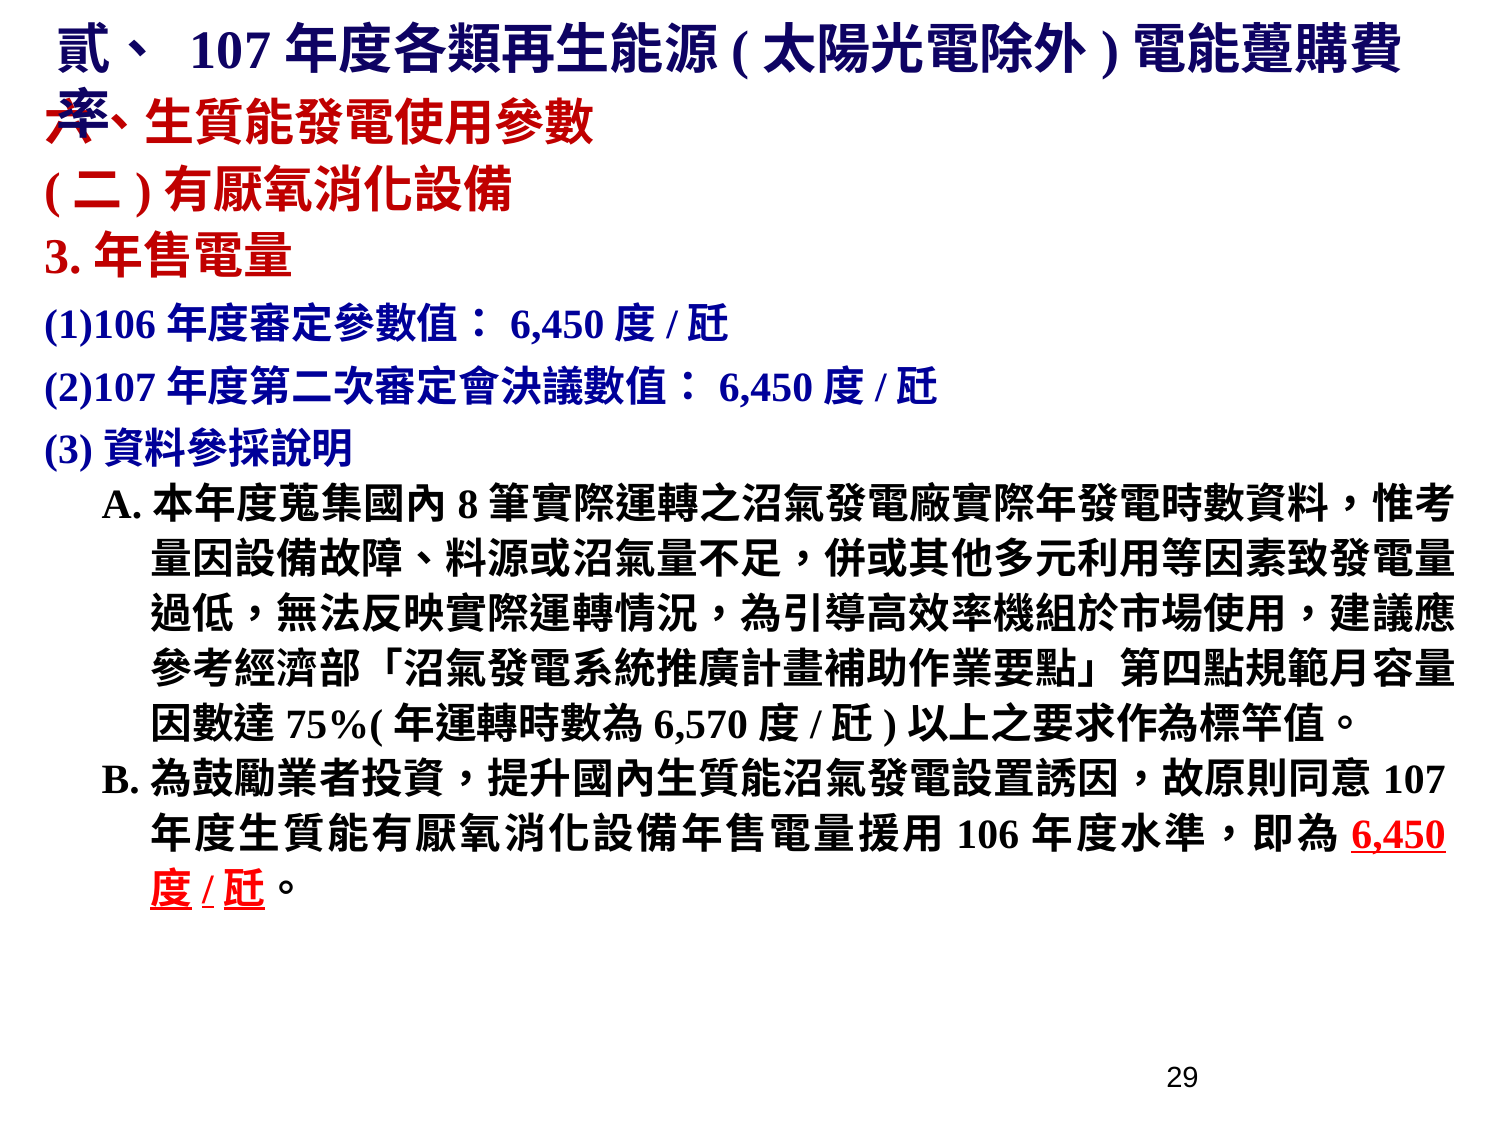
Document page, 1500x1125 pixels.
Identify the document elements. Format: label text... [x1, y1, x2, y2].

text_box 六、生質能發電使用參數 (二)有厭氧消化設備 3.年售電量 (1)106年度審定參數值：6,450度/瓩 (2)107年度第二次審定會決議數值：6,450度/瓩 (3)資料參採說明 A.本年度蒐集國內8筆實際運轉之沼氣發電廠實際年發電時數資料，惟考量因設備故障、料源或沼氣量不足，併或其他多元利用等因素致發電量過低，無法反映實際運轉情況，為引導高效率機組於市場使用，建議應參考經濟部「沼氣發電系統推廣計畫補助作業要點」第四點規範月容量因數達75%(年運轉時數為6,570度/瓩)以上之要求作為標竿值。 B.為鼓勵業者投資，提升國內生質能沼氣發電設置誘因，故原則同意107年度生質能有厭氧消化設備年售電量援用106年度水準，即為6,450度/瓩。 [29, 90, 1471, 920]
text_box 貳、 107年度各類再生能源(太陽光電除外)電能躉購費率 [41, 7, 1459, 90]
text_box <編號> [1151, 1051, 1500, 1125]
